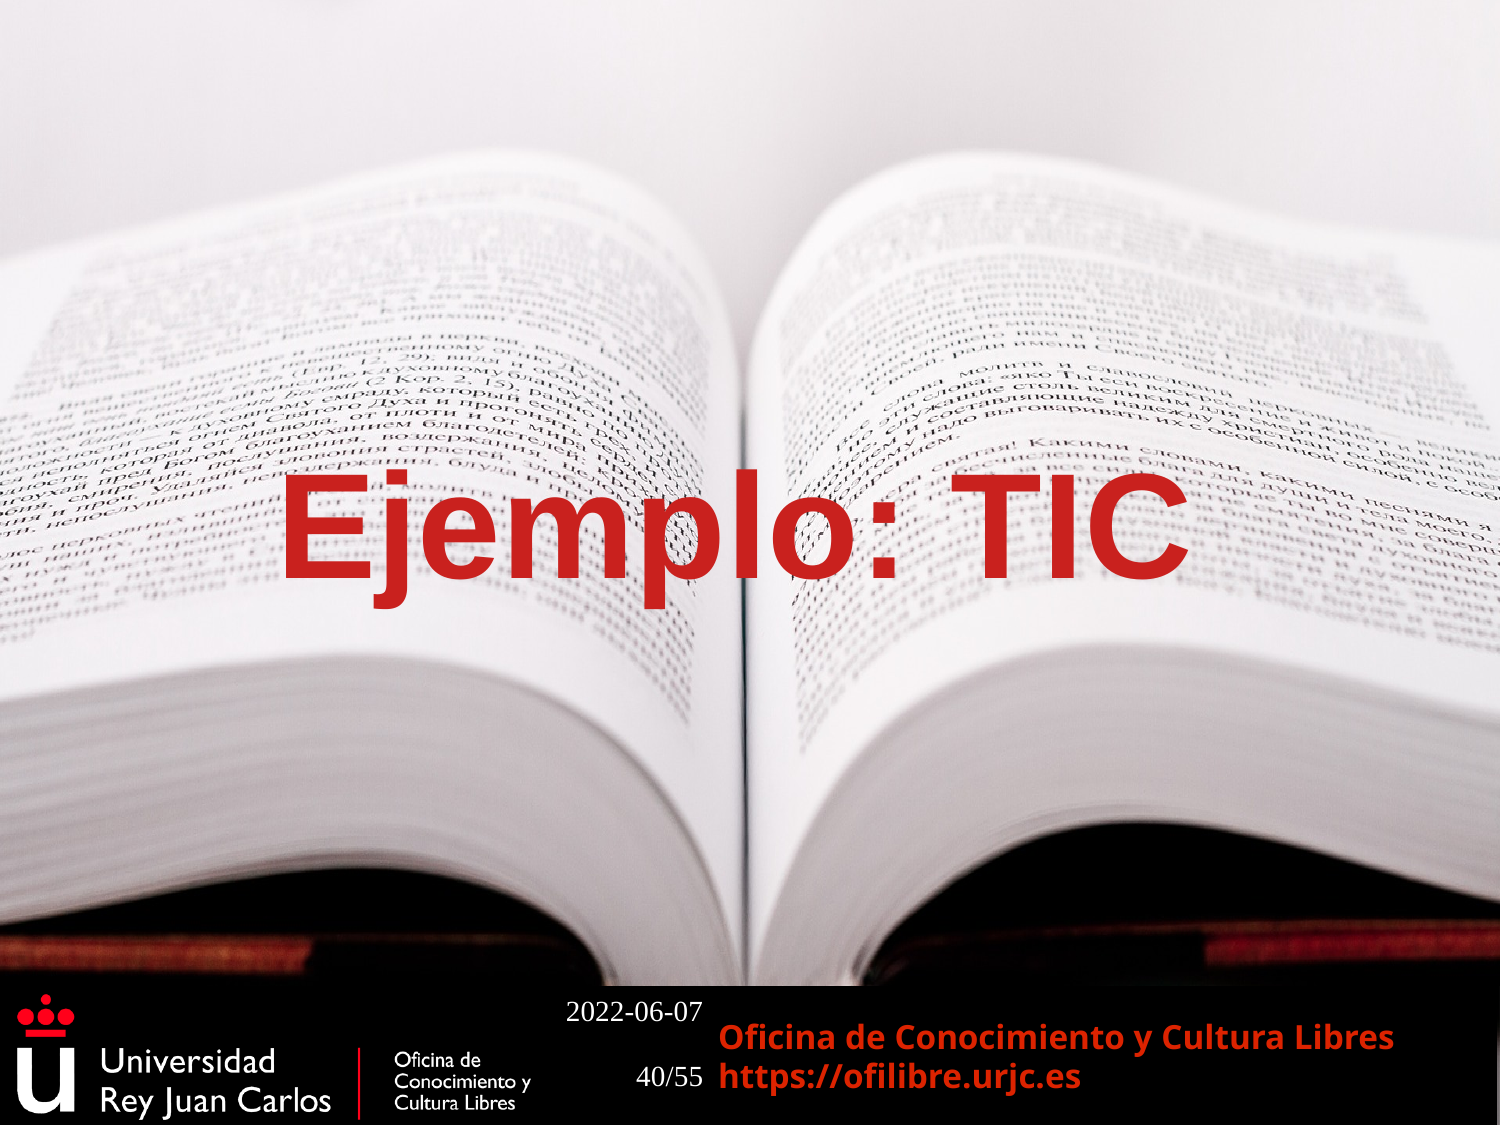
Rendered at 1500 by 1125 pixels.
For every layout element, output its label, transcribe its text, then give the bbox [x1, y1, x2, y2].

title [75, 389, 1425, 578]
text_box Ejemplo: TIC [120, 435, 1351, 618]
picture [17, 994, 531, 1120]
picture [0, 0, 1500, 1125]
